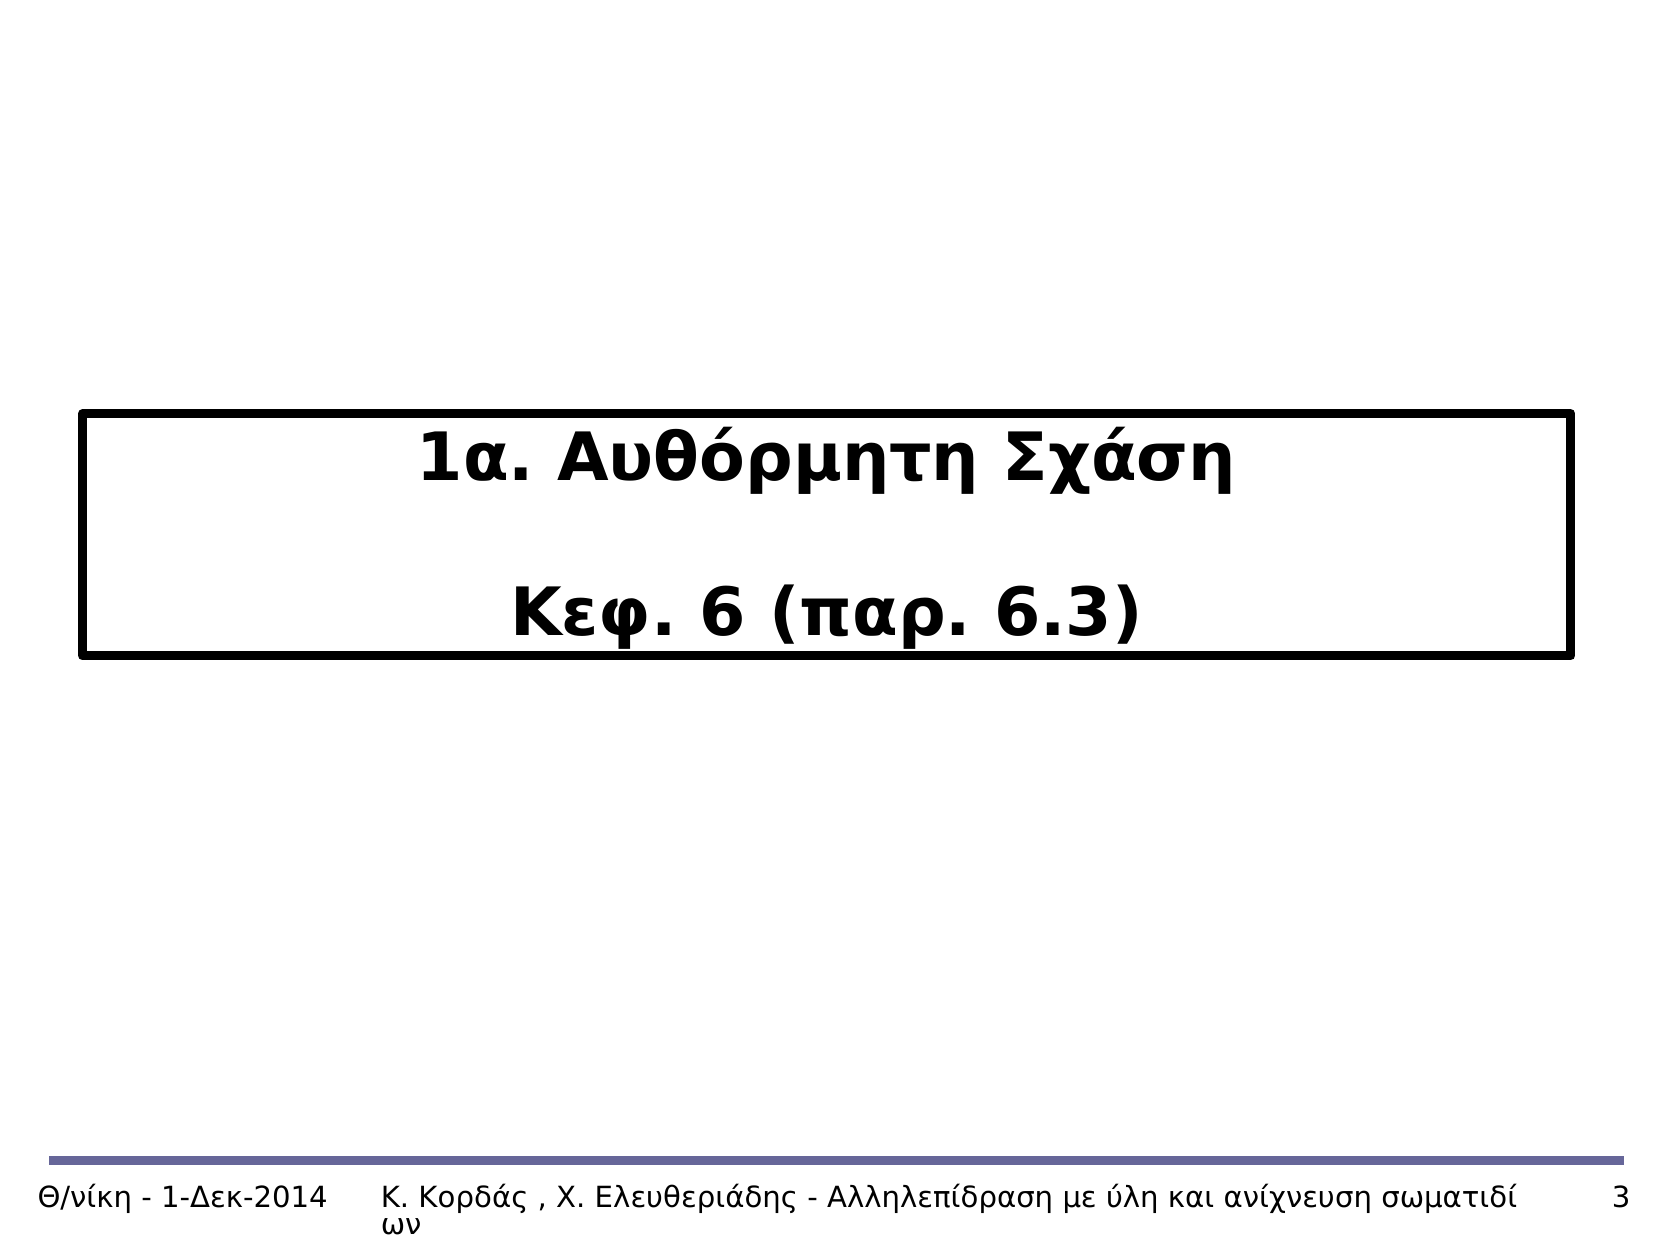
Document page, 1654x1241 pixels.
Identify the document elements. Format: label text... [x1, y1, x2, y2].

subtitle 1α. Αυθόρμητη Σχάση Κεφ. 6 (παρ. 6.3) [82, 413, 1571, 656]
